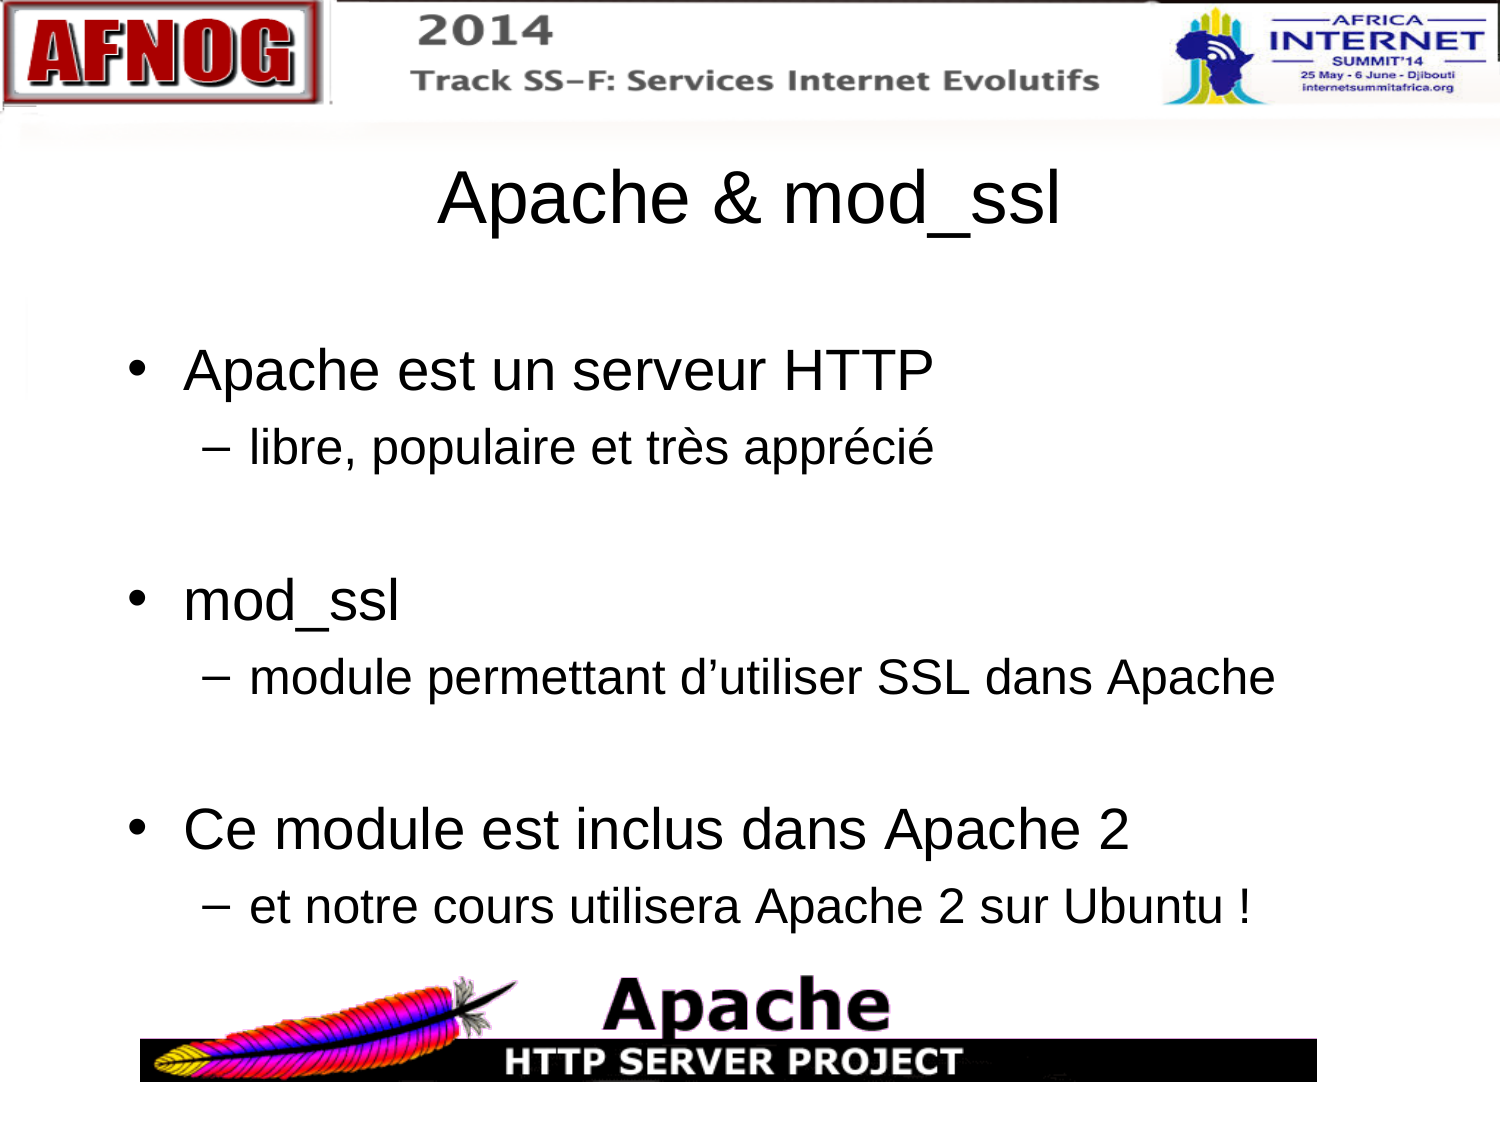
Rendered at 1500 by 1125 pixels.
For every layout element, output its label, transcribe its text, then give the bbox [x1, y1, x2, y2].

title Apache & mod_ssl [112, 99, 1388, 288]
list Apache est un serveur HTTP libre, populaire et très apprécié mod_ssl module permettant d’utiliser SSL dans Apache Ce module est inclus dans Apache 2 et notre cours utilisera Apache 2 sur Ubuntu ! [112, 324, 1388, 1000]
picture [0, 0, 1500, 1125]
